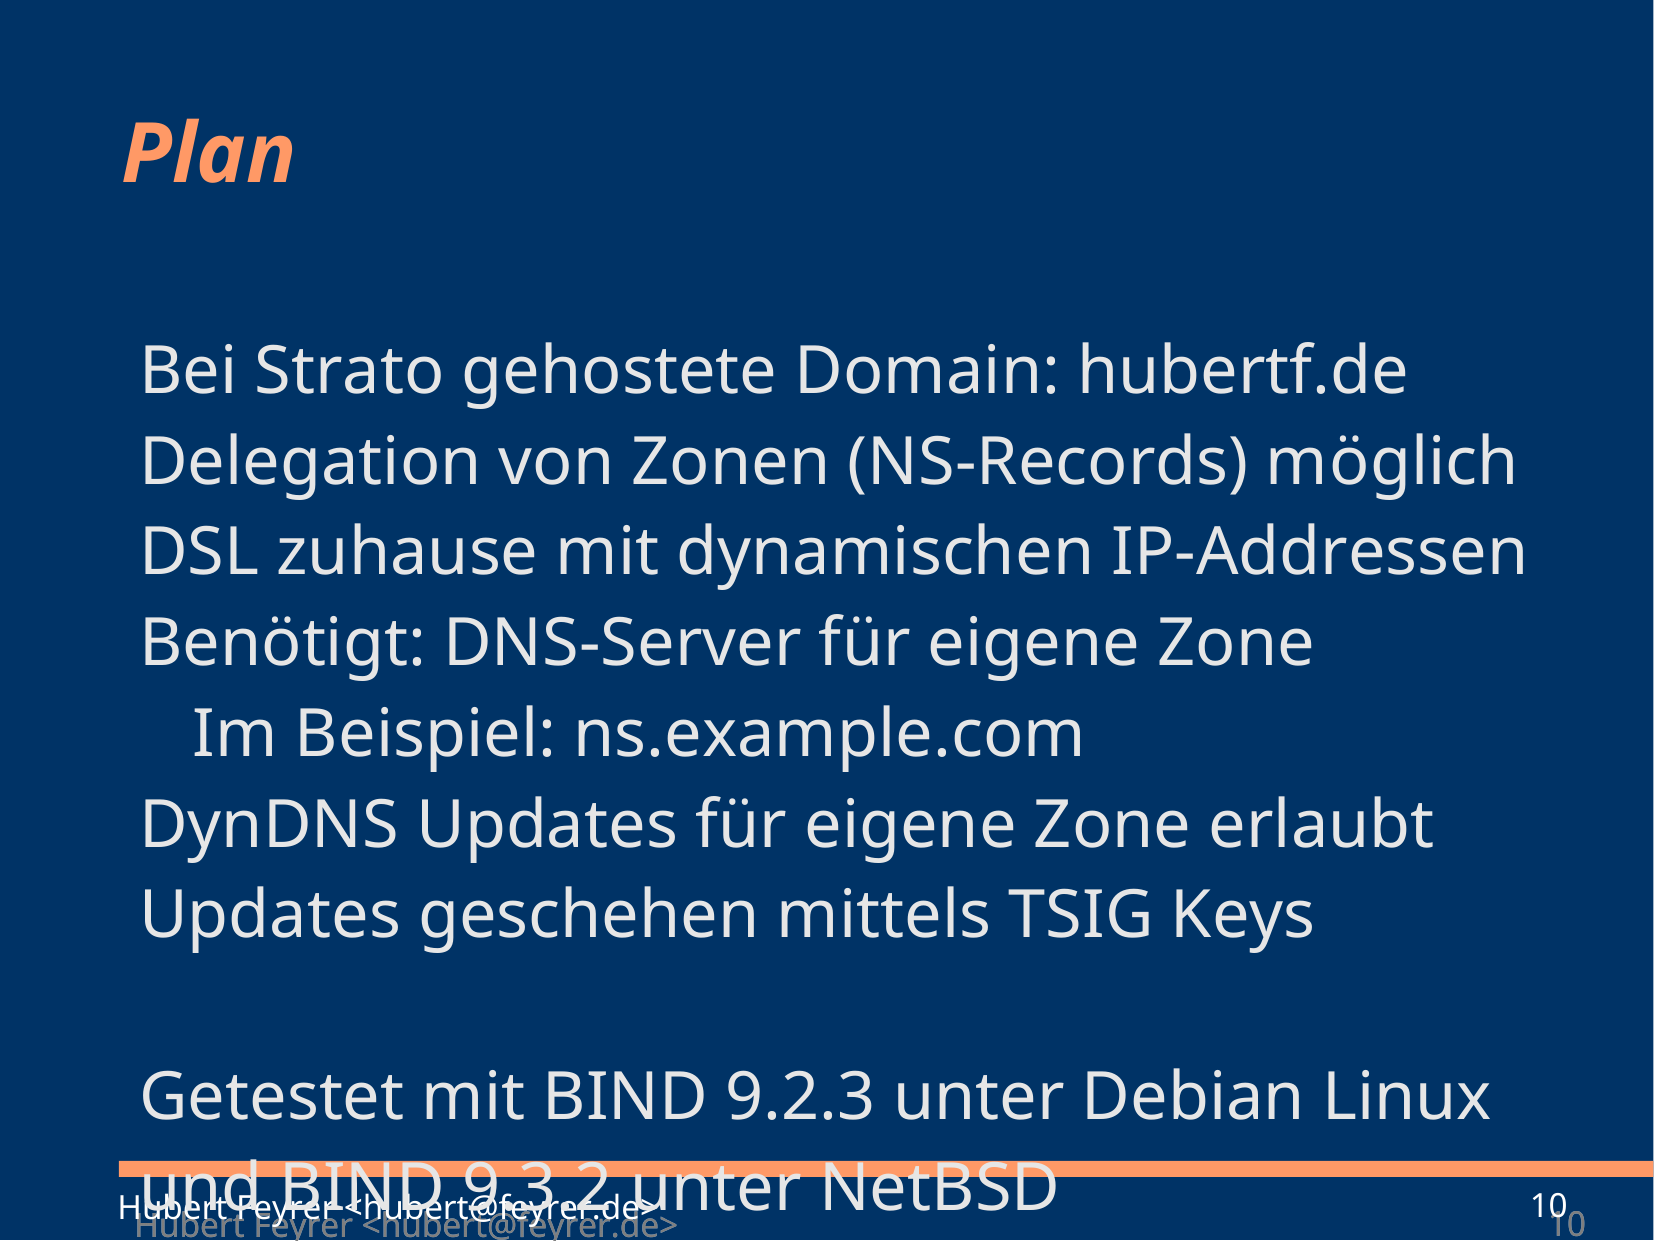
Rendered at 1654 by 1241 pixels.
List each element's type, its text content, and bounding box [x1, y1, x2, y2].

title Plan [121, 46, 1534, 254]
list Bei Strato gehostete Domain: hubertf.de Delegation von Zonen (NS-Records) möglich DSL zuhause mit dynamischen IP-Addressen Benötigt: DNS-Server für eigene Zone Im Beispiel: ns.example.com DynDNS Updates für eigene Zone erlaubt Updates geschehen mittels TSIG Keys Getestet mit BIND 9.2.3 unter Debian Linux und BIND 9.3.2 unter NetBSD [121, 322, 1561, 1133]
